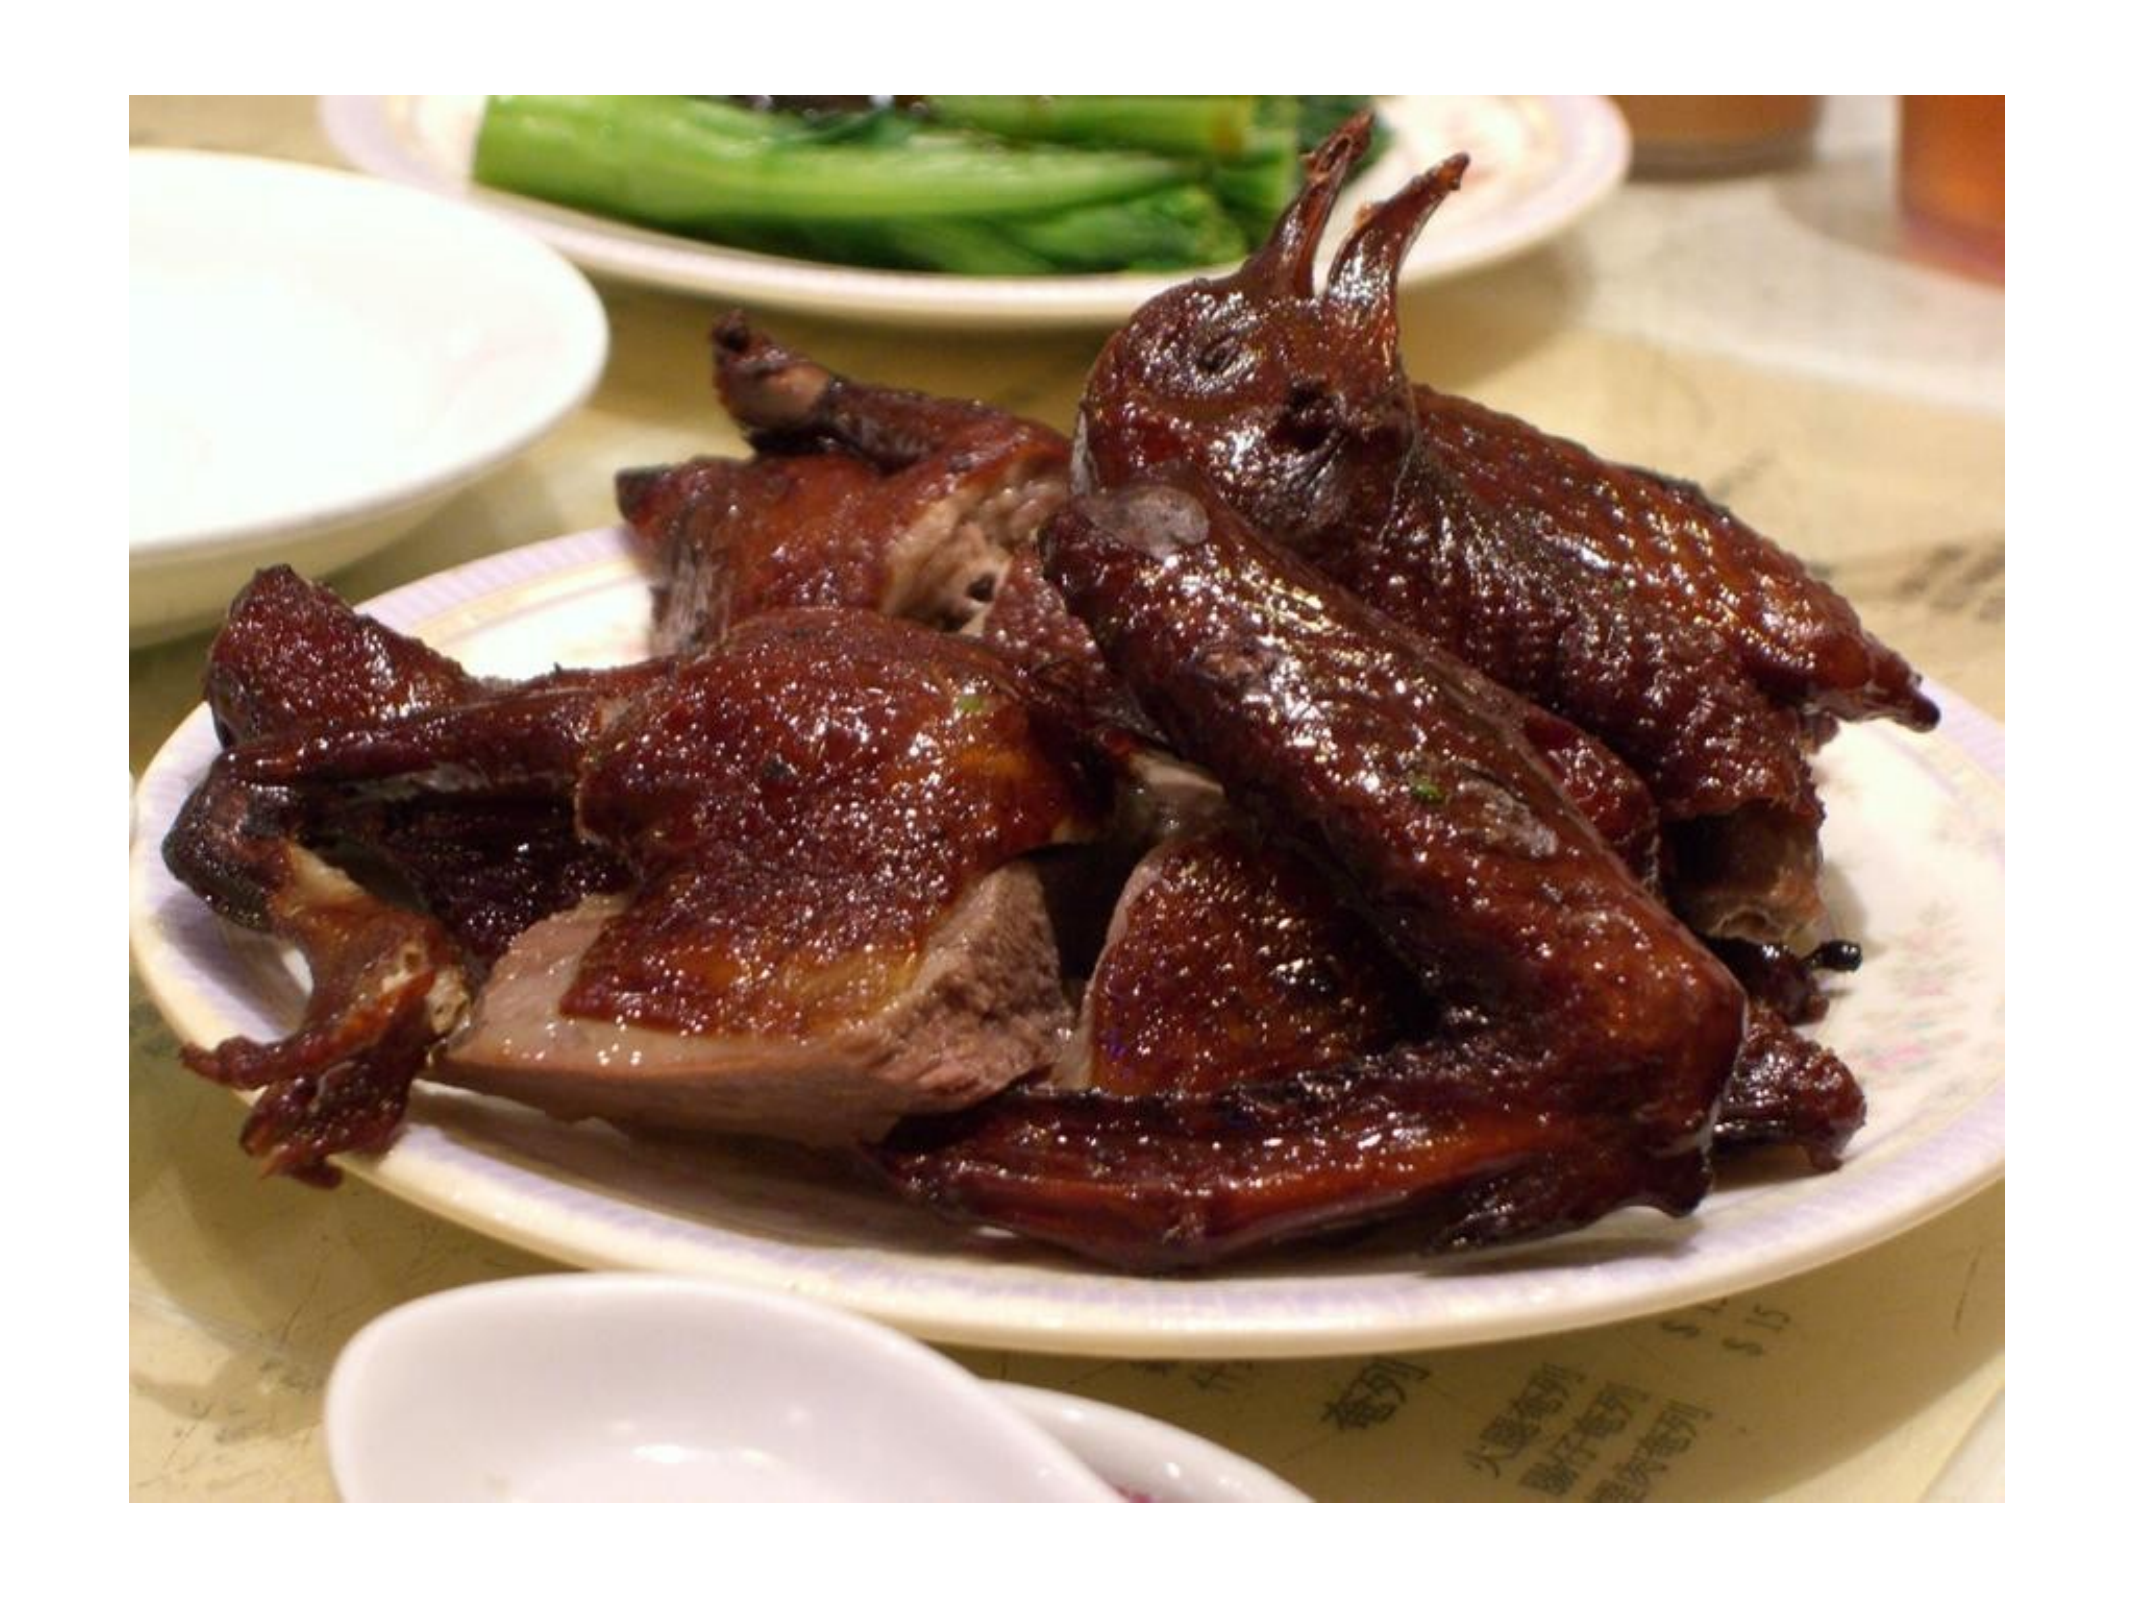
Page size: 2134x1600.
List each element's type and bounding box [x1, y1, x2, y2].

picture [129, 95, 2005, 1503]
